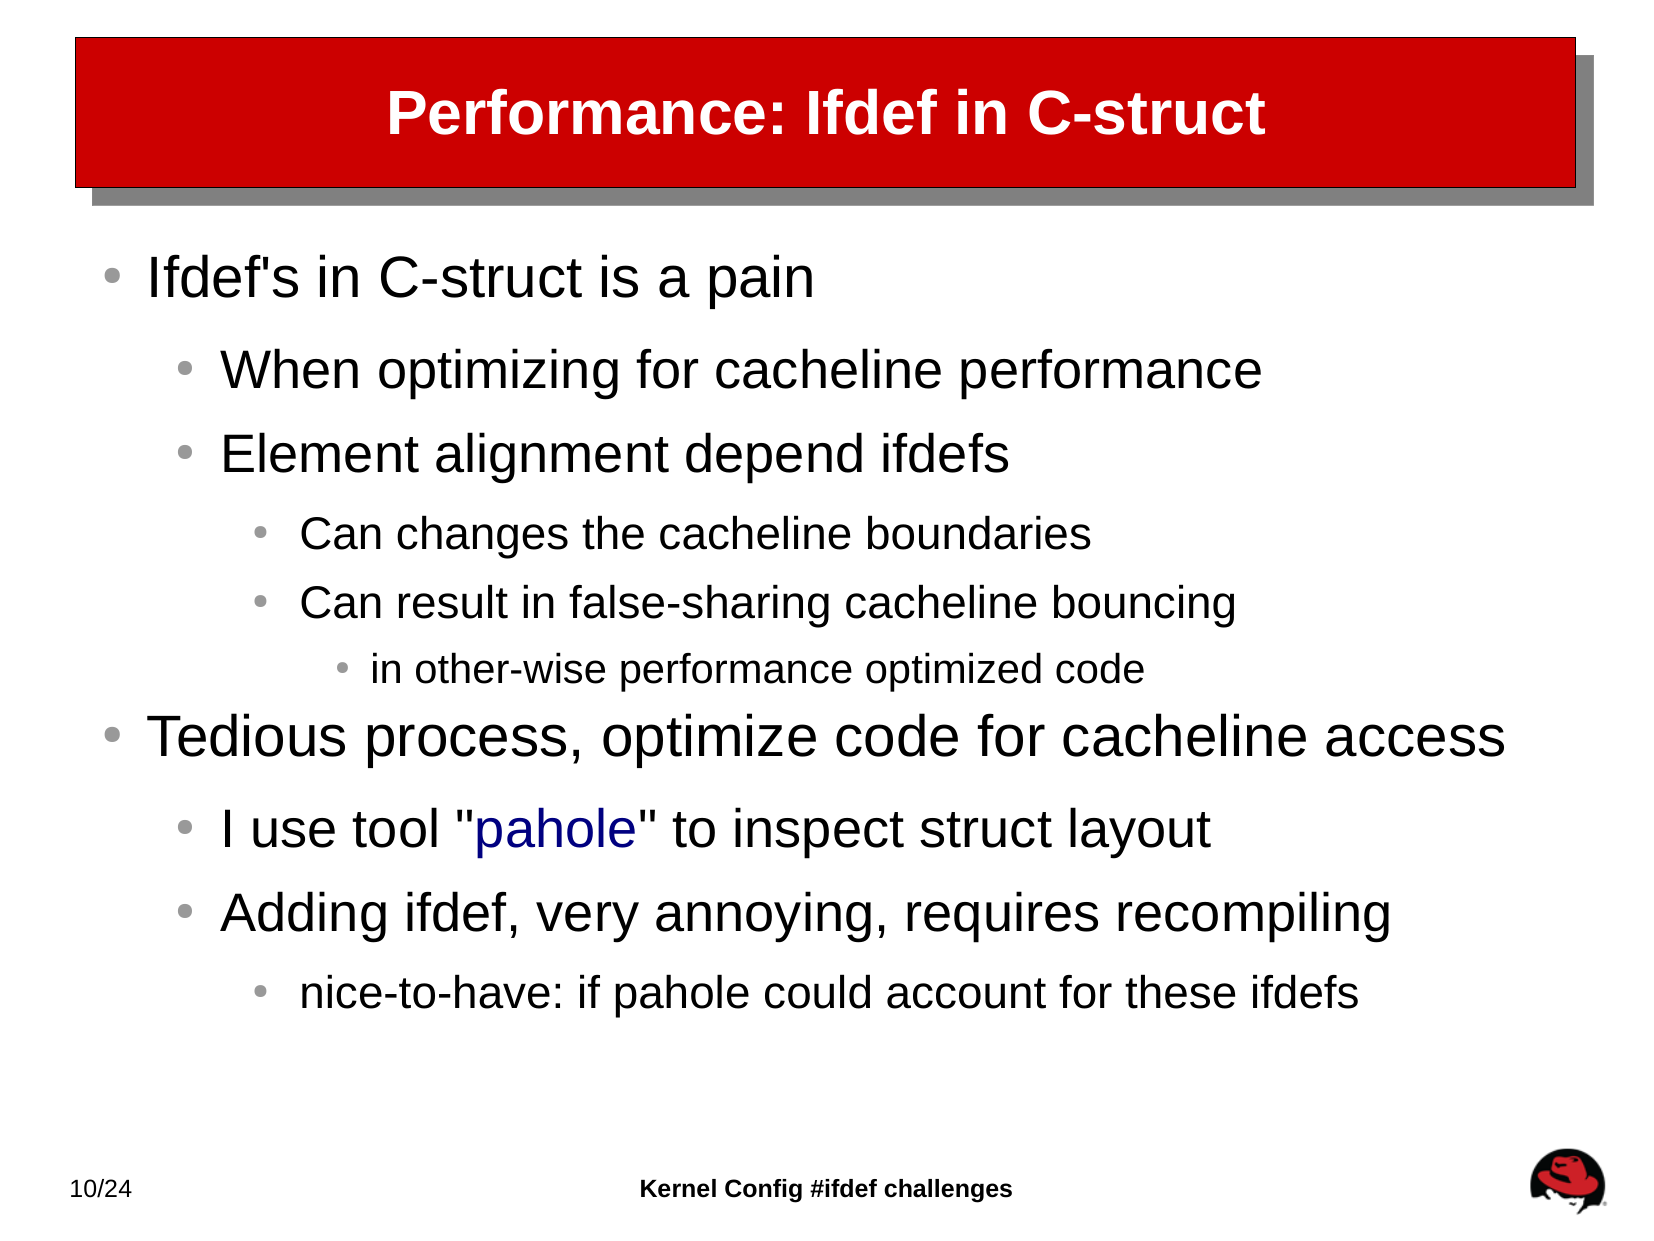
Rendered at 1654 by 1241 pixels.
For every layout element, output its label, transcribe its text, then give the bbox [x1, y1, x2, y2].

picture [1529, 1146, 1613, 1224]
title Performance: Ifdef in C-struct [82, 37, 1571, 188]
list Ifdef's in C-struct is a pain When optimizing for cacheline performance Element alignment depend ifdefs Can changes the cacheline boundaries Can result in false-sharing cacheline bouncing in other-wise performance optimized code Tedious process, optimize code for cacheline access I use tool "pahole" to inspect struct layout Adding ifdef, very annoying, requires recompiling nice-to-have: if pahole could account for these ifdefs [86, 244, 1576, 1039]
